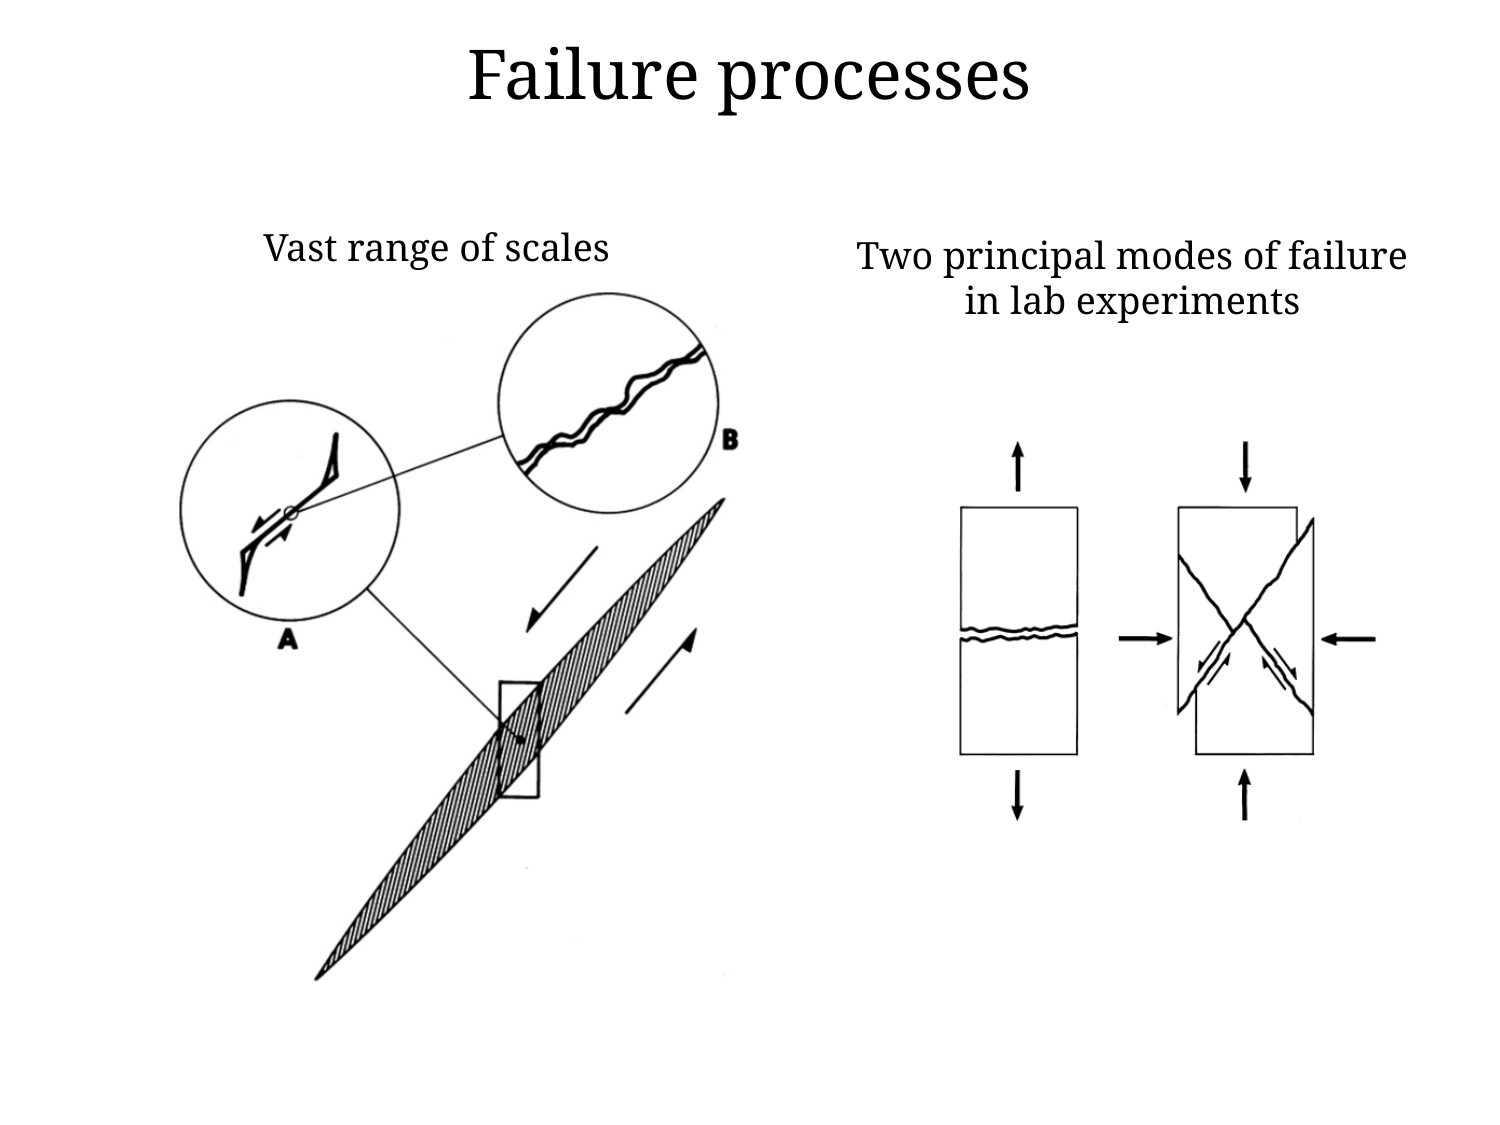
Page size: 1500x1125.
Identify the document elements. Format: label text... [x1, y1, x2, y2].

text_box Two principal modes of failure in lab experiments [840, 224, 1426, 330]
text_box Vast range of scales [144, 216, 730, 277]
title Failure processes [0, 17, 1500, 137]
picture [136, 273, 760, 1014]
picture [911, 423, 1390, 829]
